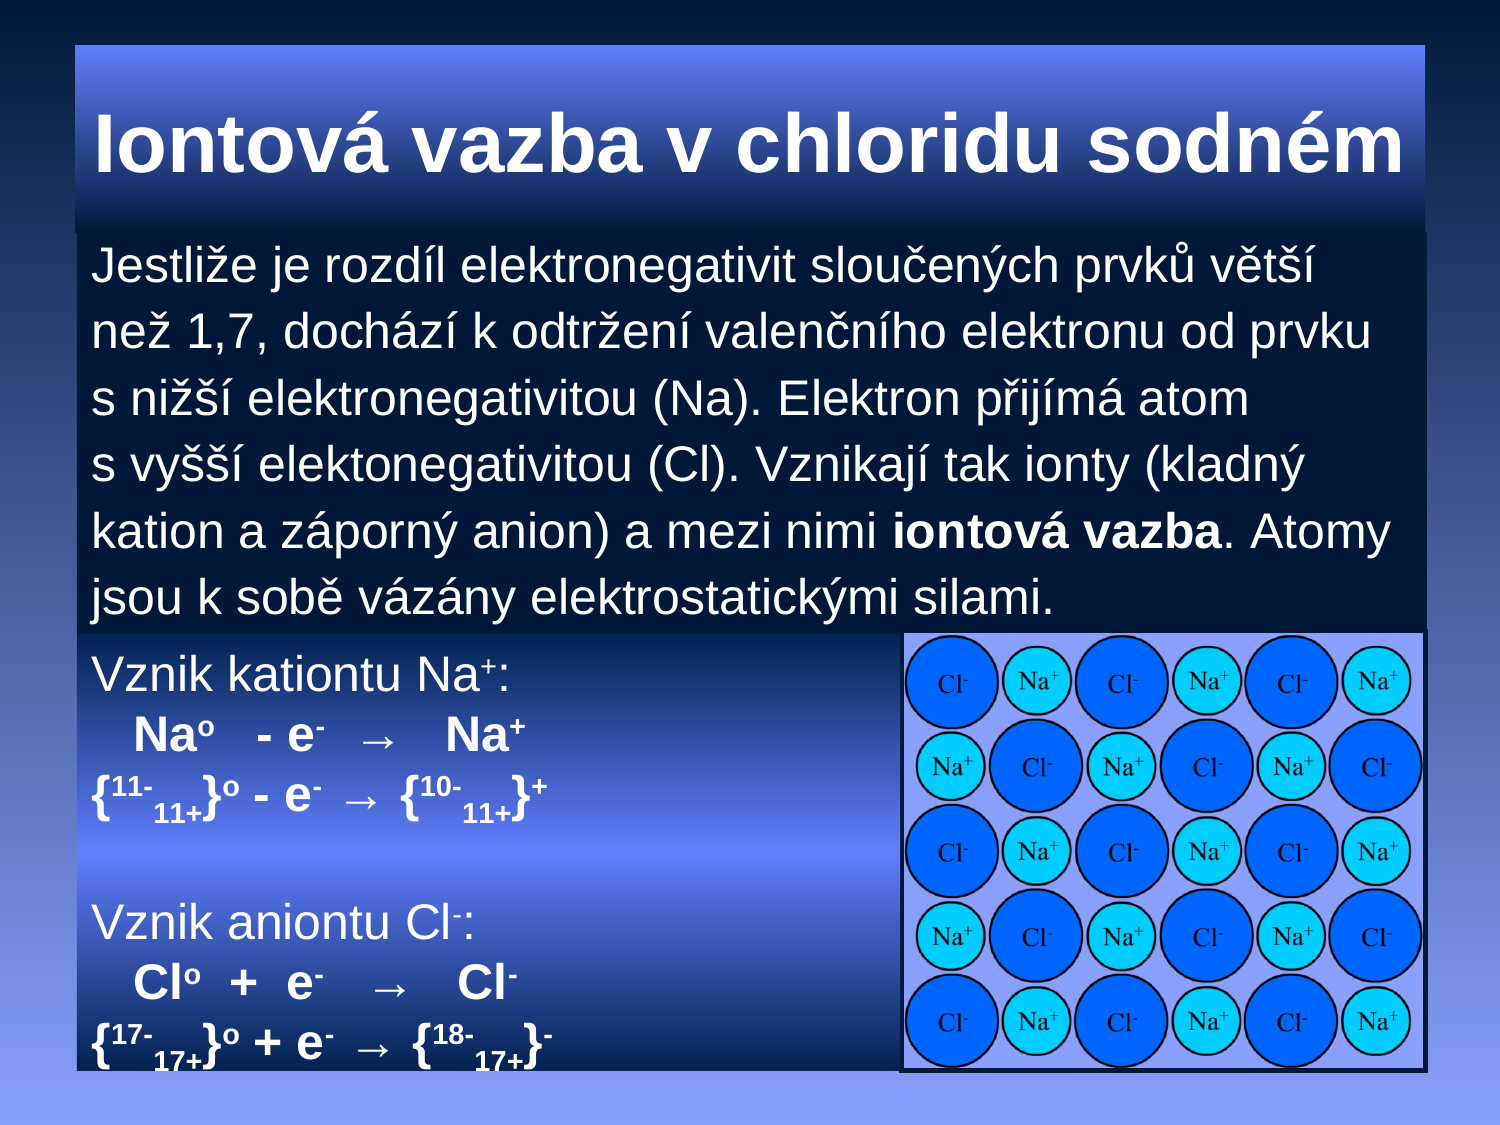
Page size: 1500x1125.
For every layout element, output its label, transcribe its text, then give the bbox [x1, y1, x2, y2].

title Iontová vazba v chloridu sodném [75, 45, 1426, 233]
picture [903, 633, 1424, 1069]
list Jestliže je rozdíl elektronegativit sloučených prvků větší než 1,7, dochází k odtržení valenčního elektronu od prvku s nižší elektronegativitou (Na). Elektron přijímá atom s vyšší elektonegativitou (Cl). Vznikají tak ionty (kladný kation a záporný anion) a mezi nimi iontová vazba. Atomy jsou k sobě vázány elektrostatickými silami. [76, 231, 1427, 633]
text_box Vznik kationtu Na+: Nao - e- → Na+ {11-11+}o - e- → {10-11+}+ Vznik aniontu Cl-: Clo + e- → Cl- {17-17+}o + e- → {18-17+}- [76, 633, 901, 1071]
